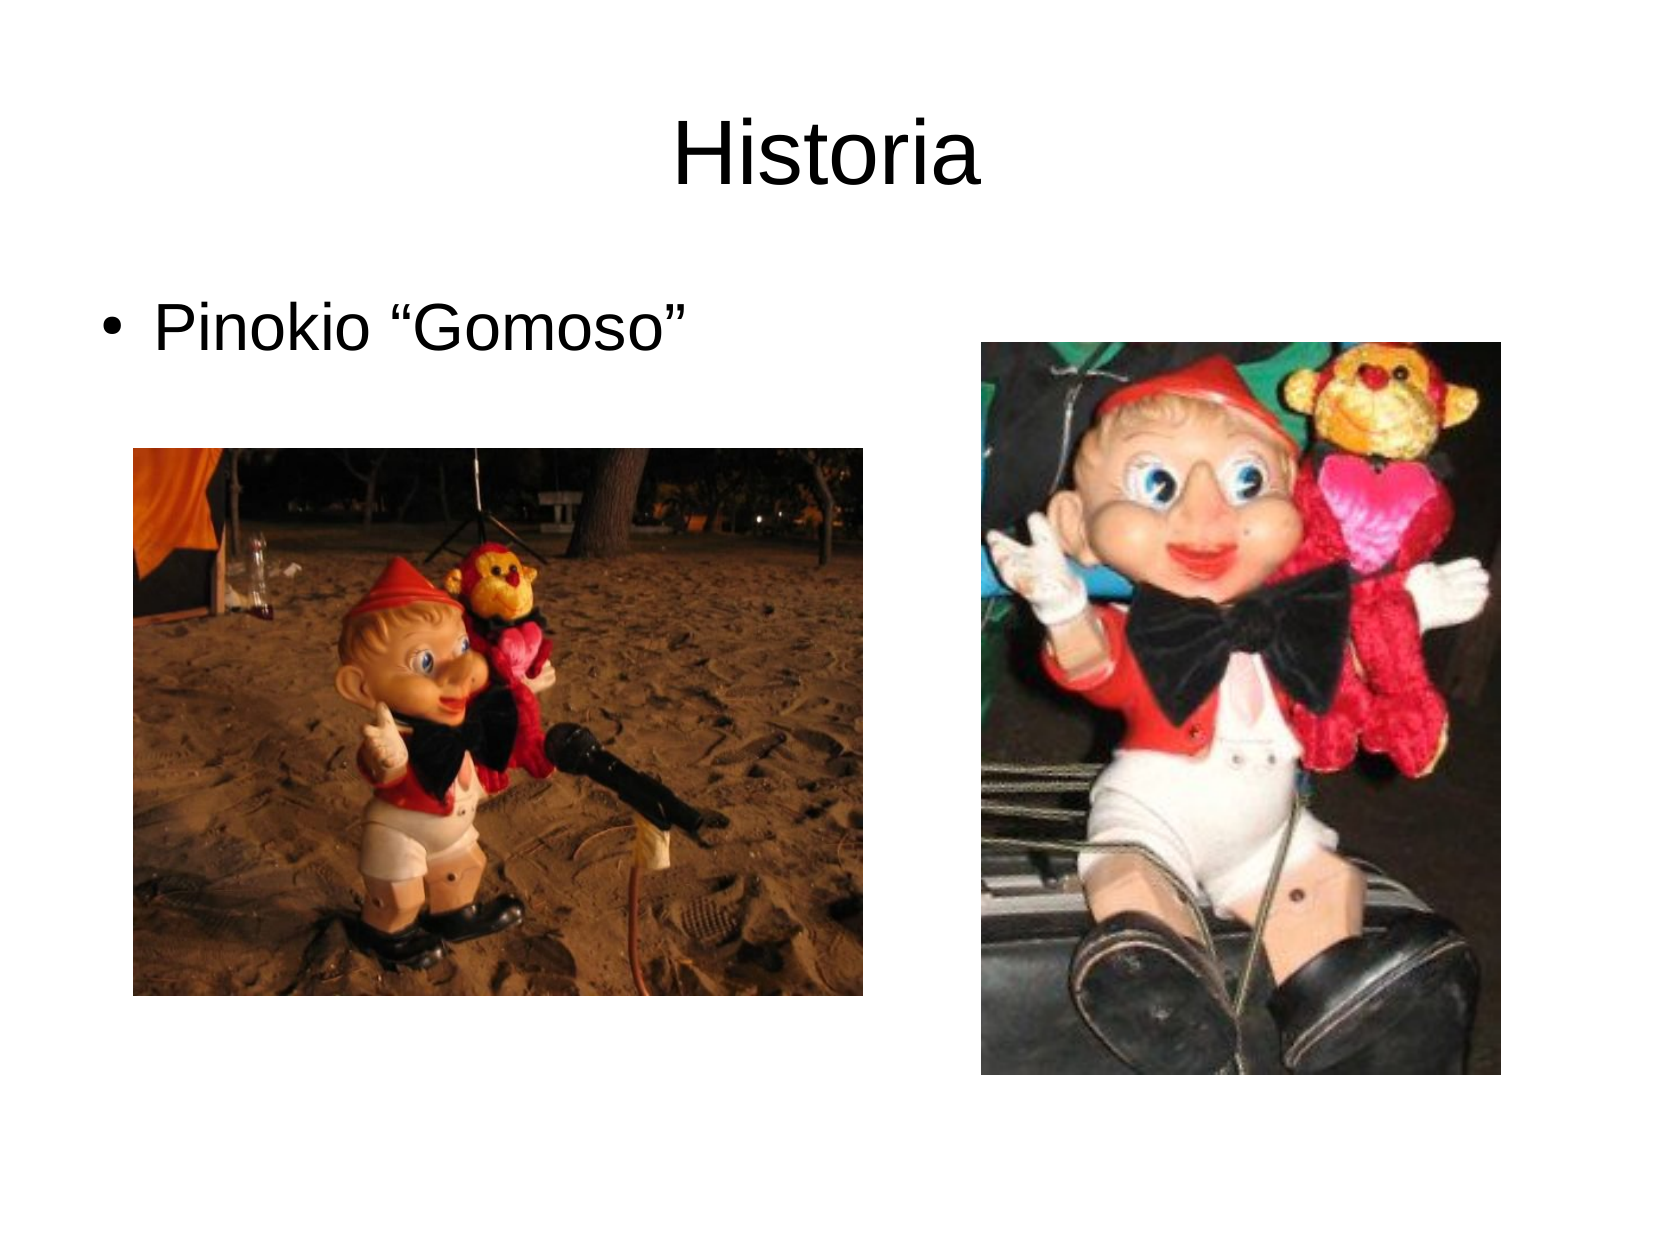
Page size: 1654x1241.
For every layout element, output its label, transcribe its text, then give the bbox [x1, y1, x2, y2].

title Historia [82, 49, 1571, 257]
list Pinokio “Gomoso” [82, 290, 1571, 1010]
picture [981, 342, 1501, 1075]
picture [133, 448, 863, 996]
